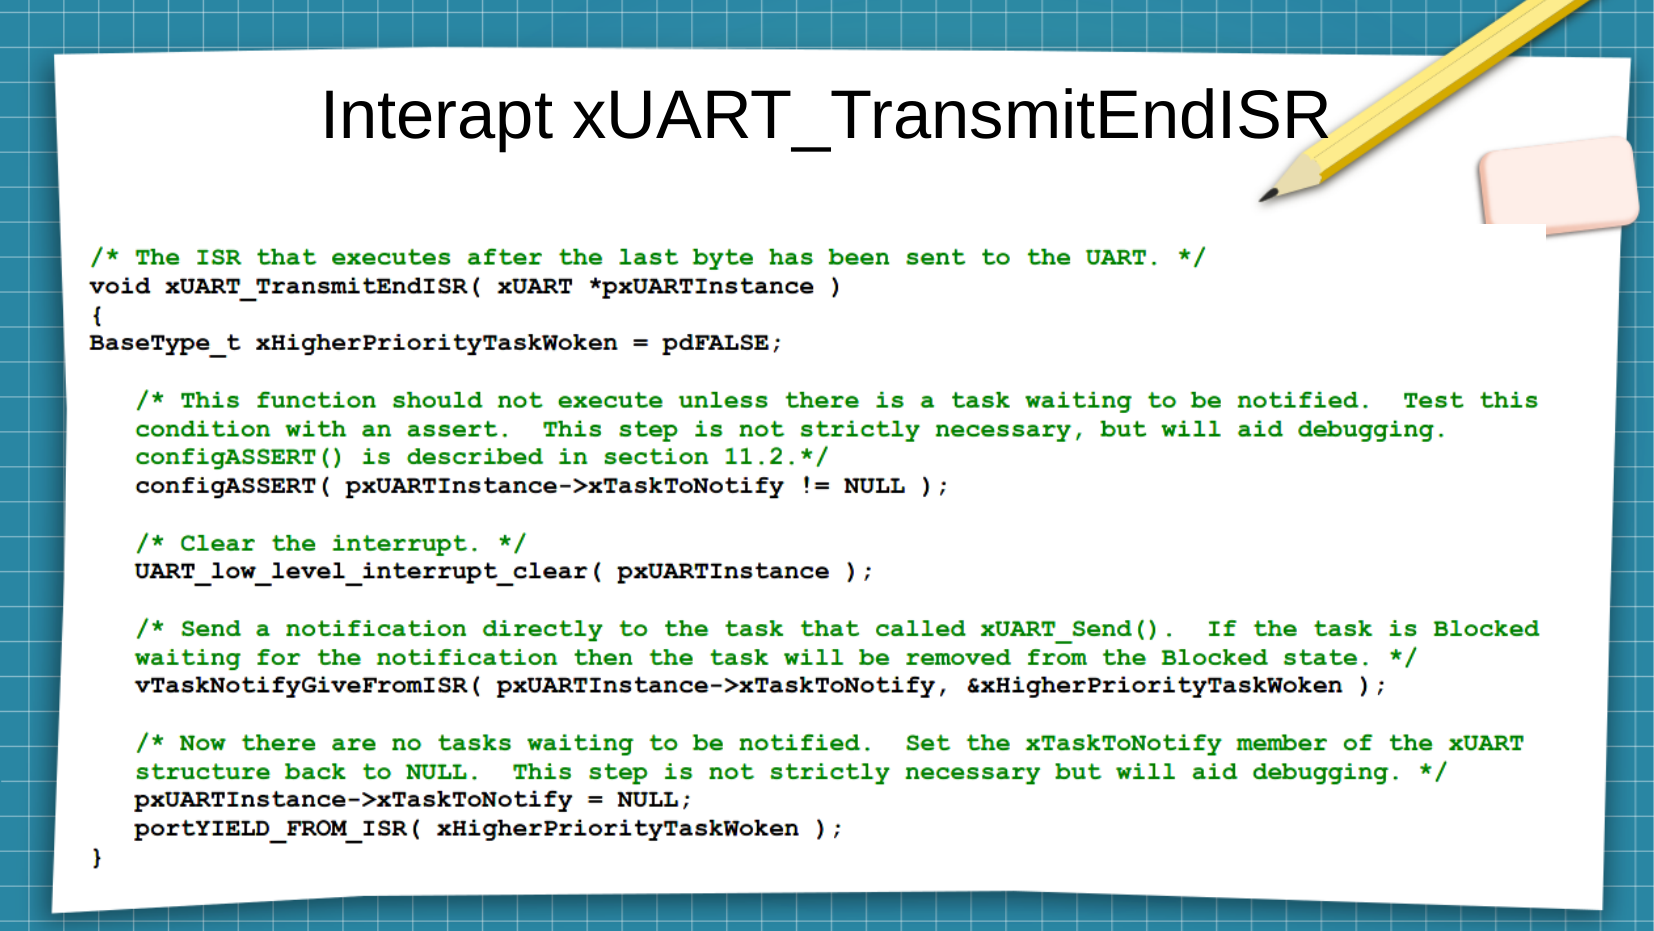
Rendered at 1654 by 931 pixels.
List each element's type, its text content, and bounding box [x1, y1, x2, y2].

title Interapt xUART_TransmitEndISR [82, 37, 1571, 193]
picture [0, 0, 1654, 931]
